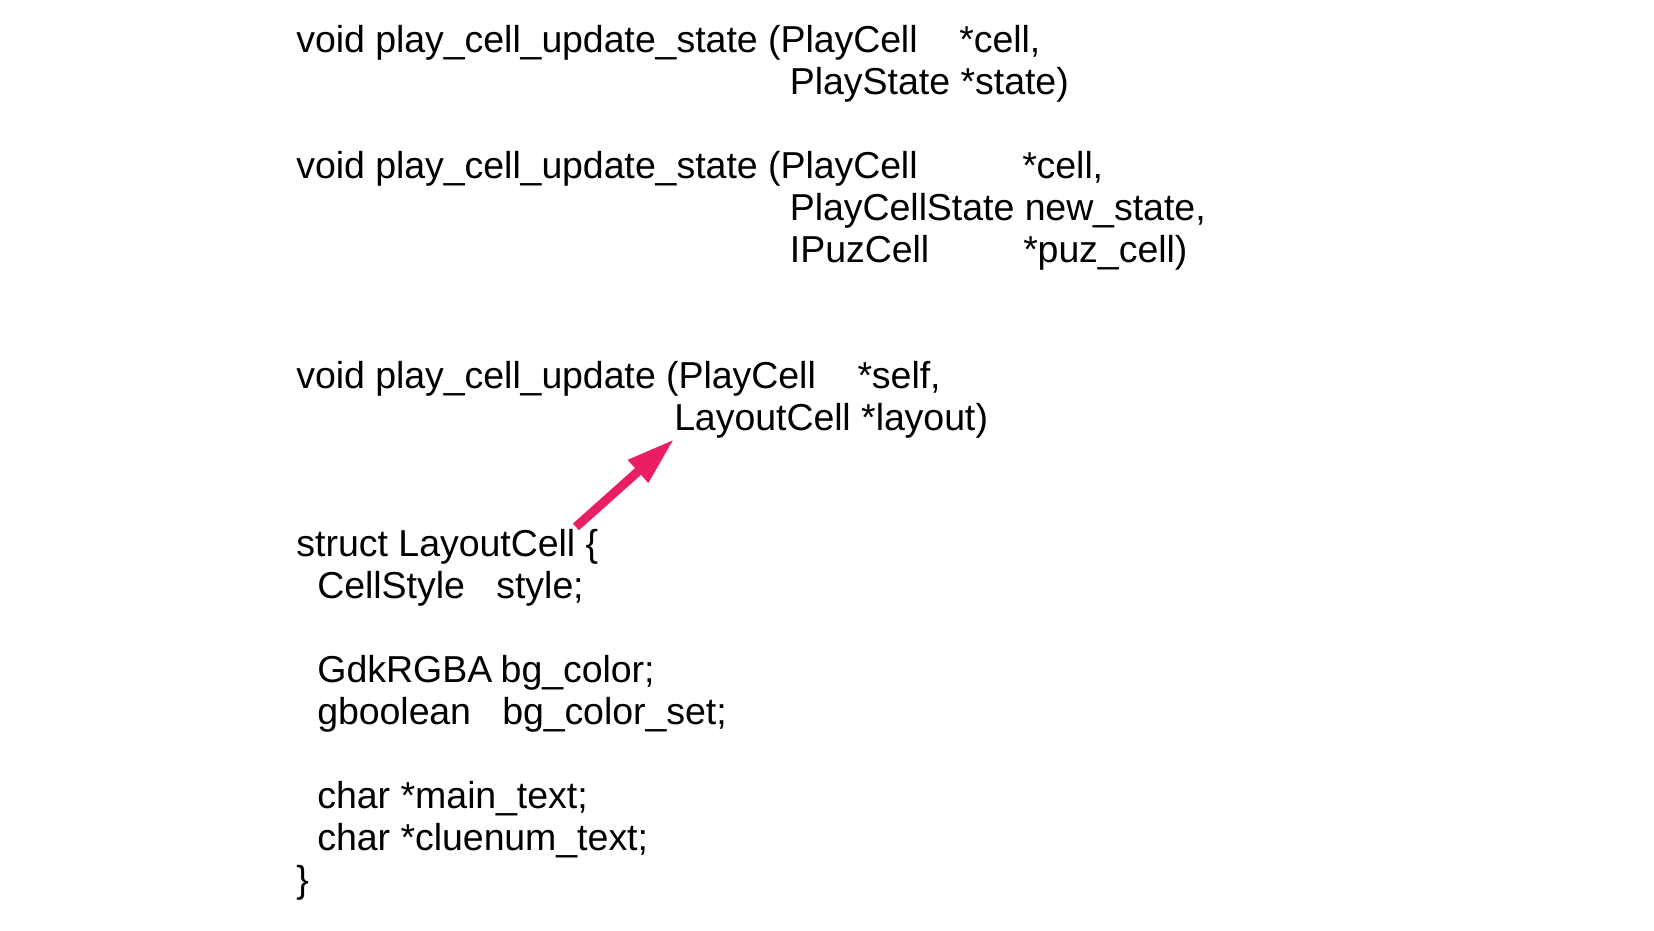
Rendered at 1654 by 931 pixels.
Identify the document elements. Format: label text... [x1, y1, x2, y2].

text_box void play_cell_update_state (PlayCell *cell, PlayState *state) void play_cell_update_state (PlayCell *cell, PlayCellState new_state, IPuzCell *puz_cell) void play_cell_update (PlayCell *self, LayoutCell *layout) struct LayoutCell { CellStyle style; GdkRGBA bg_color; gboolean bg_color_set; char *main_text; char *cluenum_text; } [281, 11, 1654, 931]
